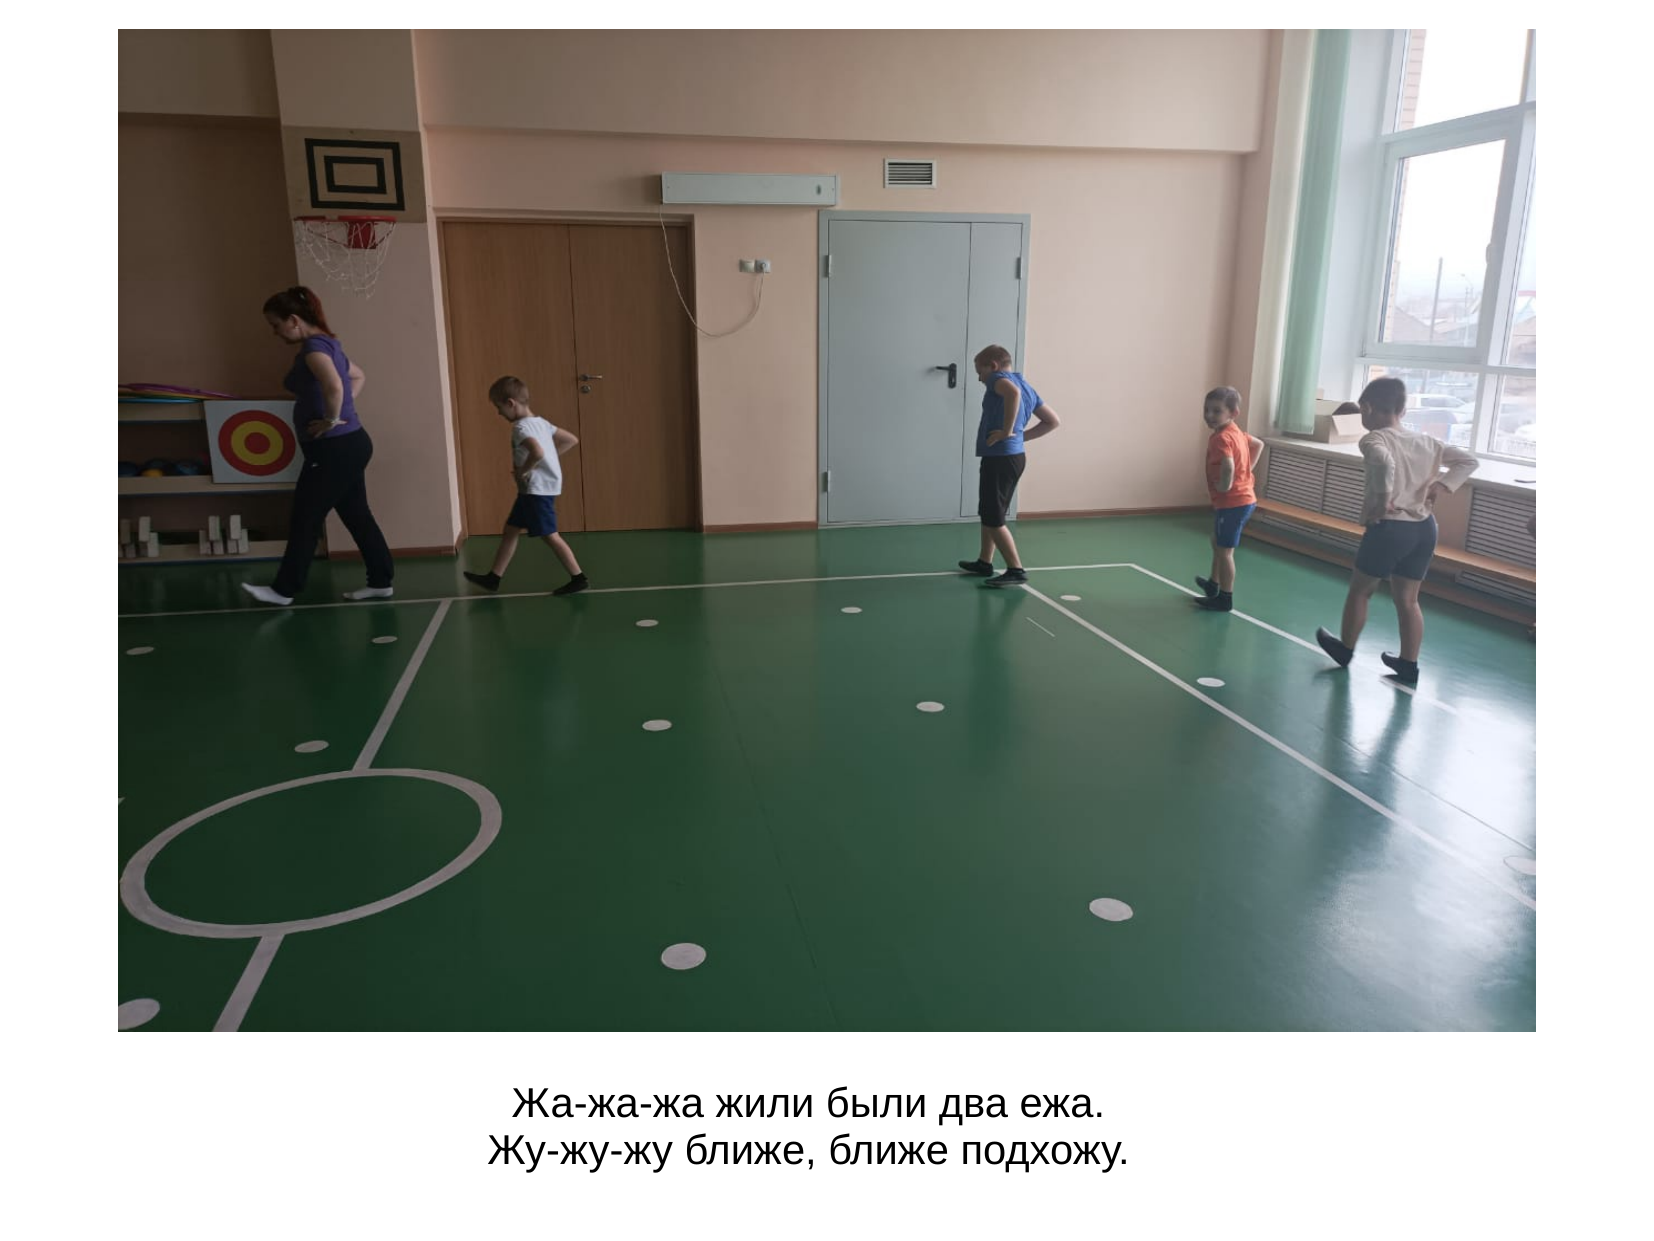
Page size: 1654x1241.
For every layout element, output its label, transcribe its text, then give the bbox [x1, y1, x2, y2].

picture [118, 29, 1536, 1032]
text_box Жа-жа-жа жили были два ежа. Жу-жу-жу ближе, ближе подхожу. [472, 1072, 1144, 1182]
